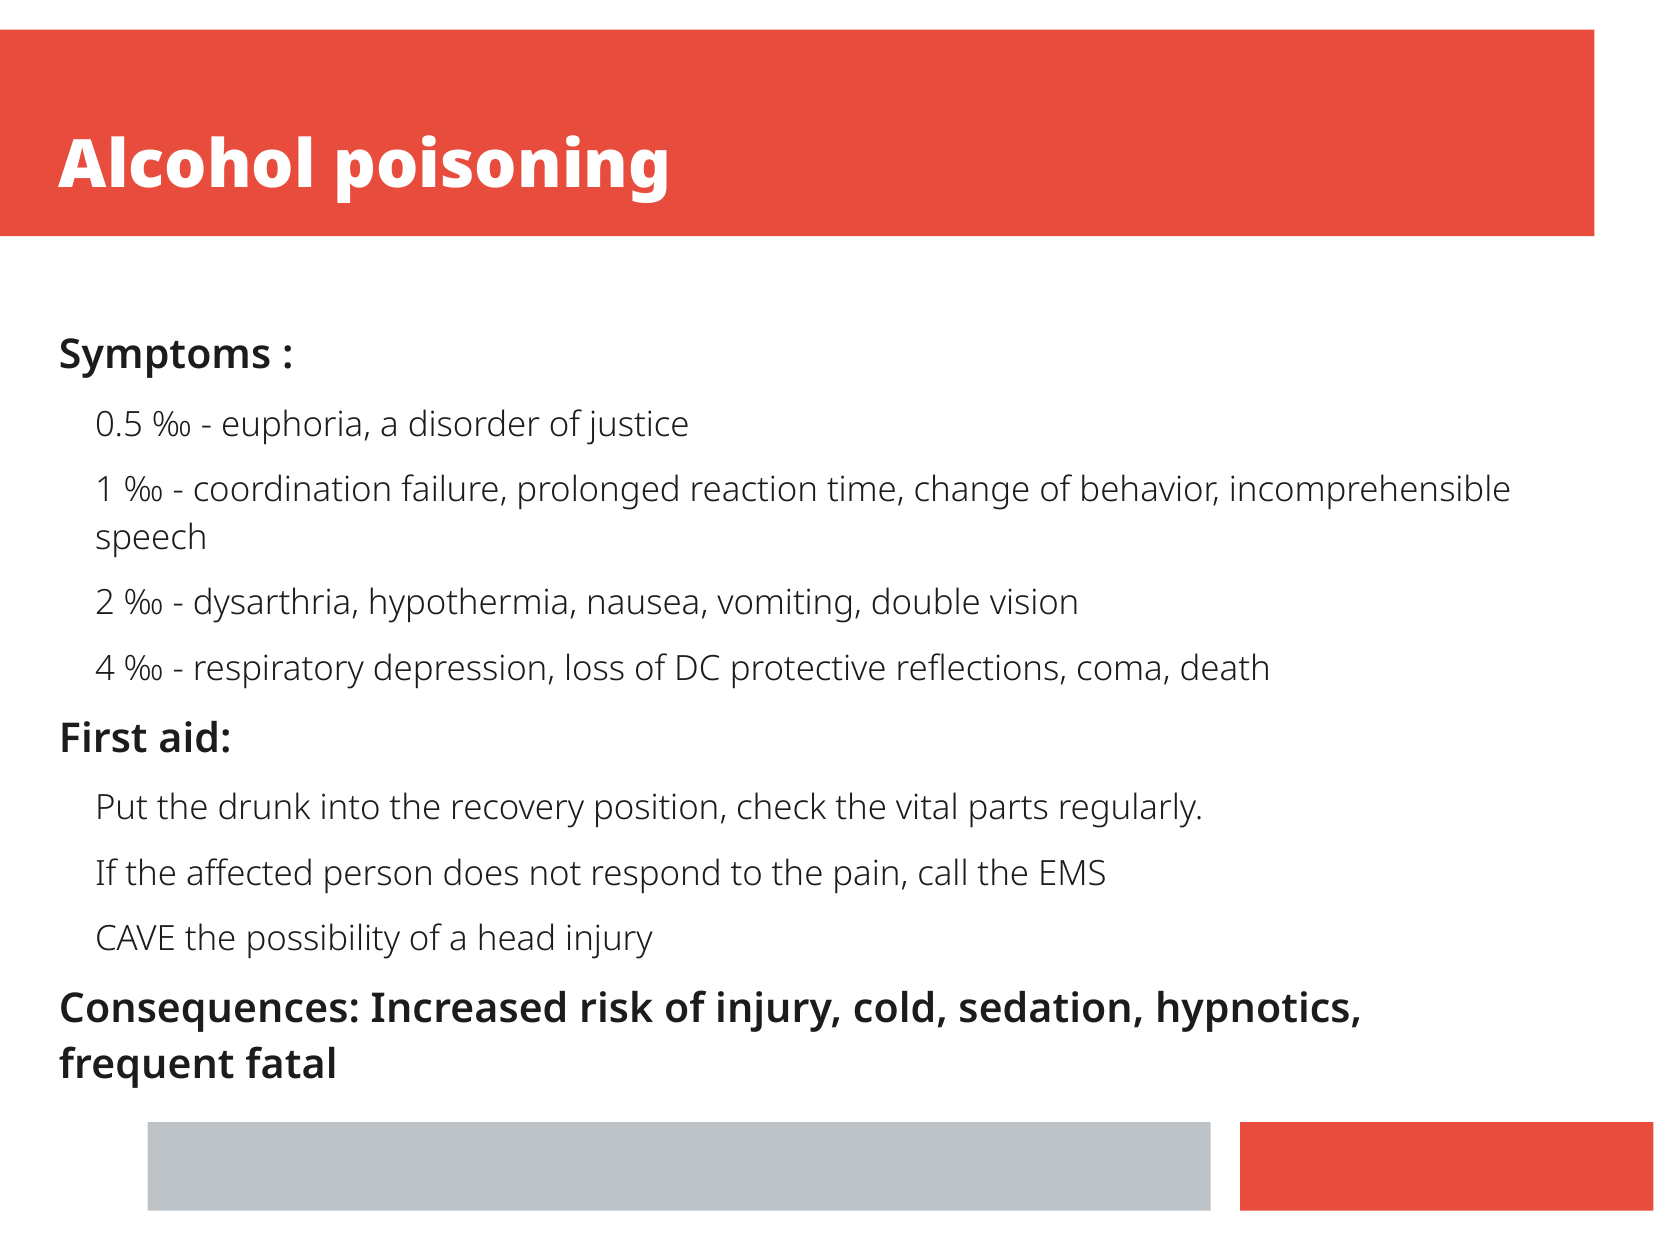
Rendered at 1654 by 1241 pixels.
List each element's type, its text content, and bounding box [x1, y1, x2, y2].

list Symptoms : 0.5 ‰ - euphoria, a disorder of justice 1 ‰ - coordination failure, prolonged reaction time, change of behavior, incomprehensible speech 2 ‰ - dysarthria, hypothermia, nausea, vomiting, double vision 4 ‰ - respiratory depression, loss of DC protective reflections, coma, death First aid: Put the drunk into the recovery position, check the vital parts regularly. If the affected person does not respond to the pain, call the EMS CAVE the possibility of a head injury Consequences: Increased risk of injury, cold, sedation, hypnotics, frequent fatal [59, 324, 1565, 1093]
title Alcohol poisoning [59, 59, 1595, 207]
